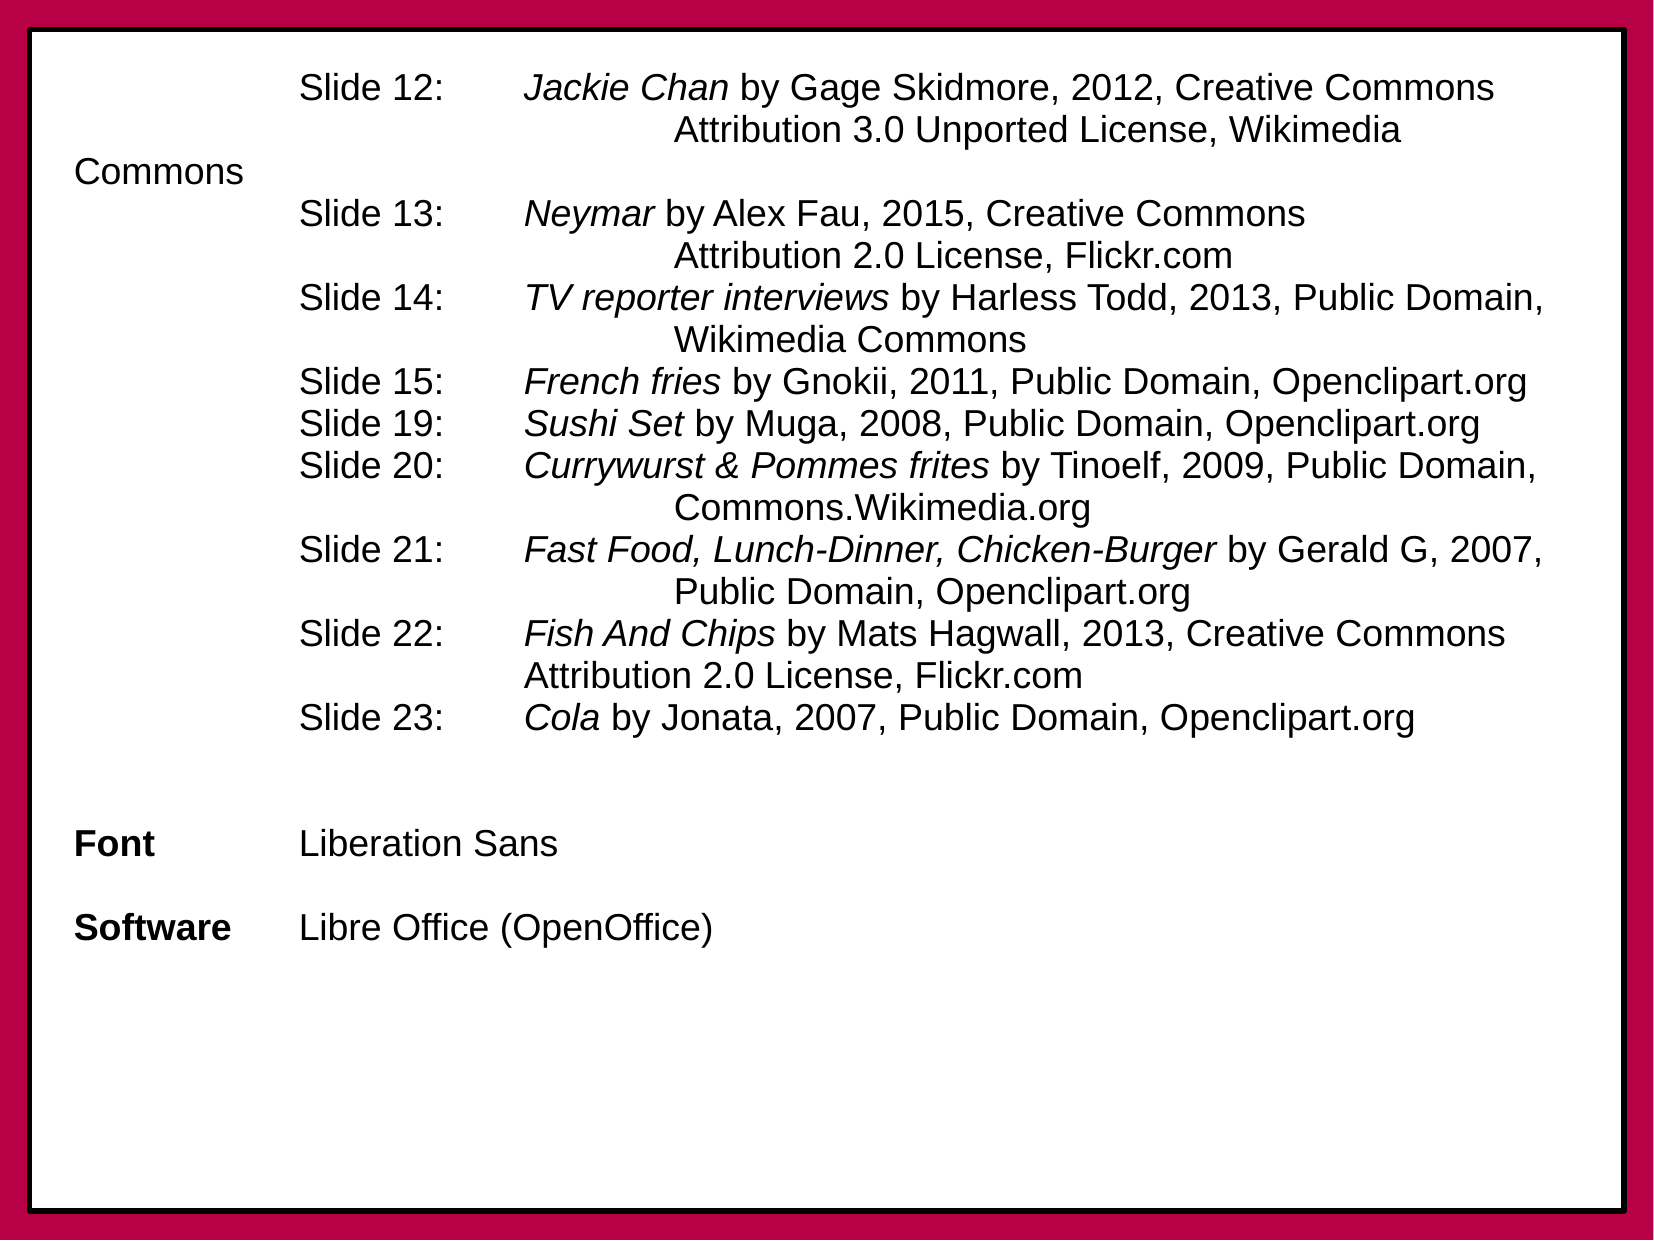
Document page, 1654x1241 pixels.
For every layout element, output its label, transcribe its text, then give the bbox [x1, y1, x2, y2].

text_box [29, 29, 1625, 1211]
text_box Slide 12: Jackie Chan by Gage Skidmore, 2012, Creative Commons Attribution 3.0 Unported License, Wikimedia Commons Slide 13: Neymar by Alex Fau, 2015, Creative Commons Attribution 2.0 License, Flickr.com Slide 14: TV reporter interviews by Harless Todd, 2013, Public Domain, Wikimedia Commons Slide 15: French fries by Gnokii, 2011, Public Domain, Openclipart.org Slide 19: Sushi Set by Muga, 2008, Public Domain, Openclipart.org Slide 20: Currywurst & Pommes frites by Tinoelf, 2009, Public Domain, Commons.Wikimedia.org Slide 21: Fast Food, Lunch-Dinner, Chicken-Burger by Gerald G, 2007, Public Domain, Openclipart.org Slide 22: Fish And Chips by Mats Hagwall, 2013, Creative Commons Attribution 2.0 License, Flickr.com Slide 23: Cola by Jonata, 2007, Public Domain, Openclipart.org Font Liberation Sans Software Libre Office (OpenOffice) [59, 59, 1595, 1130]
